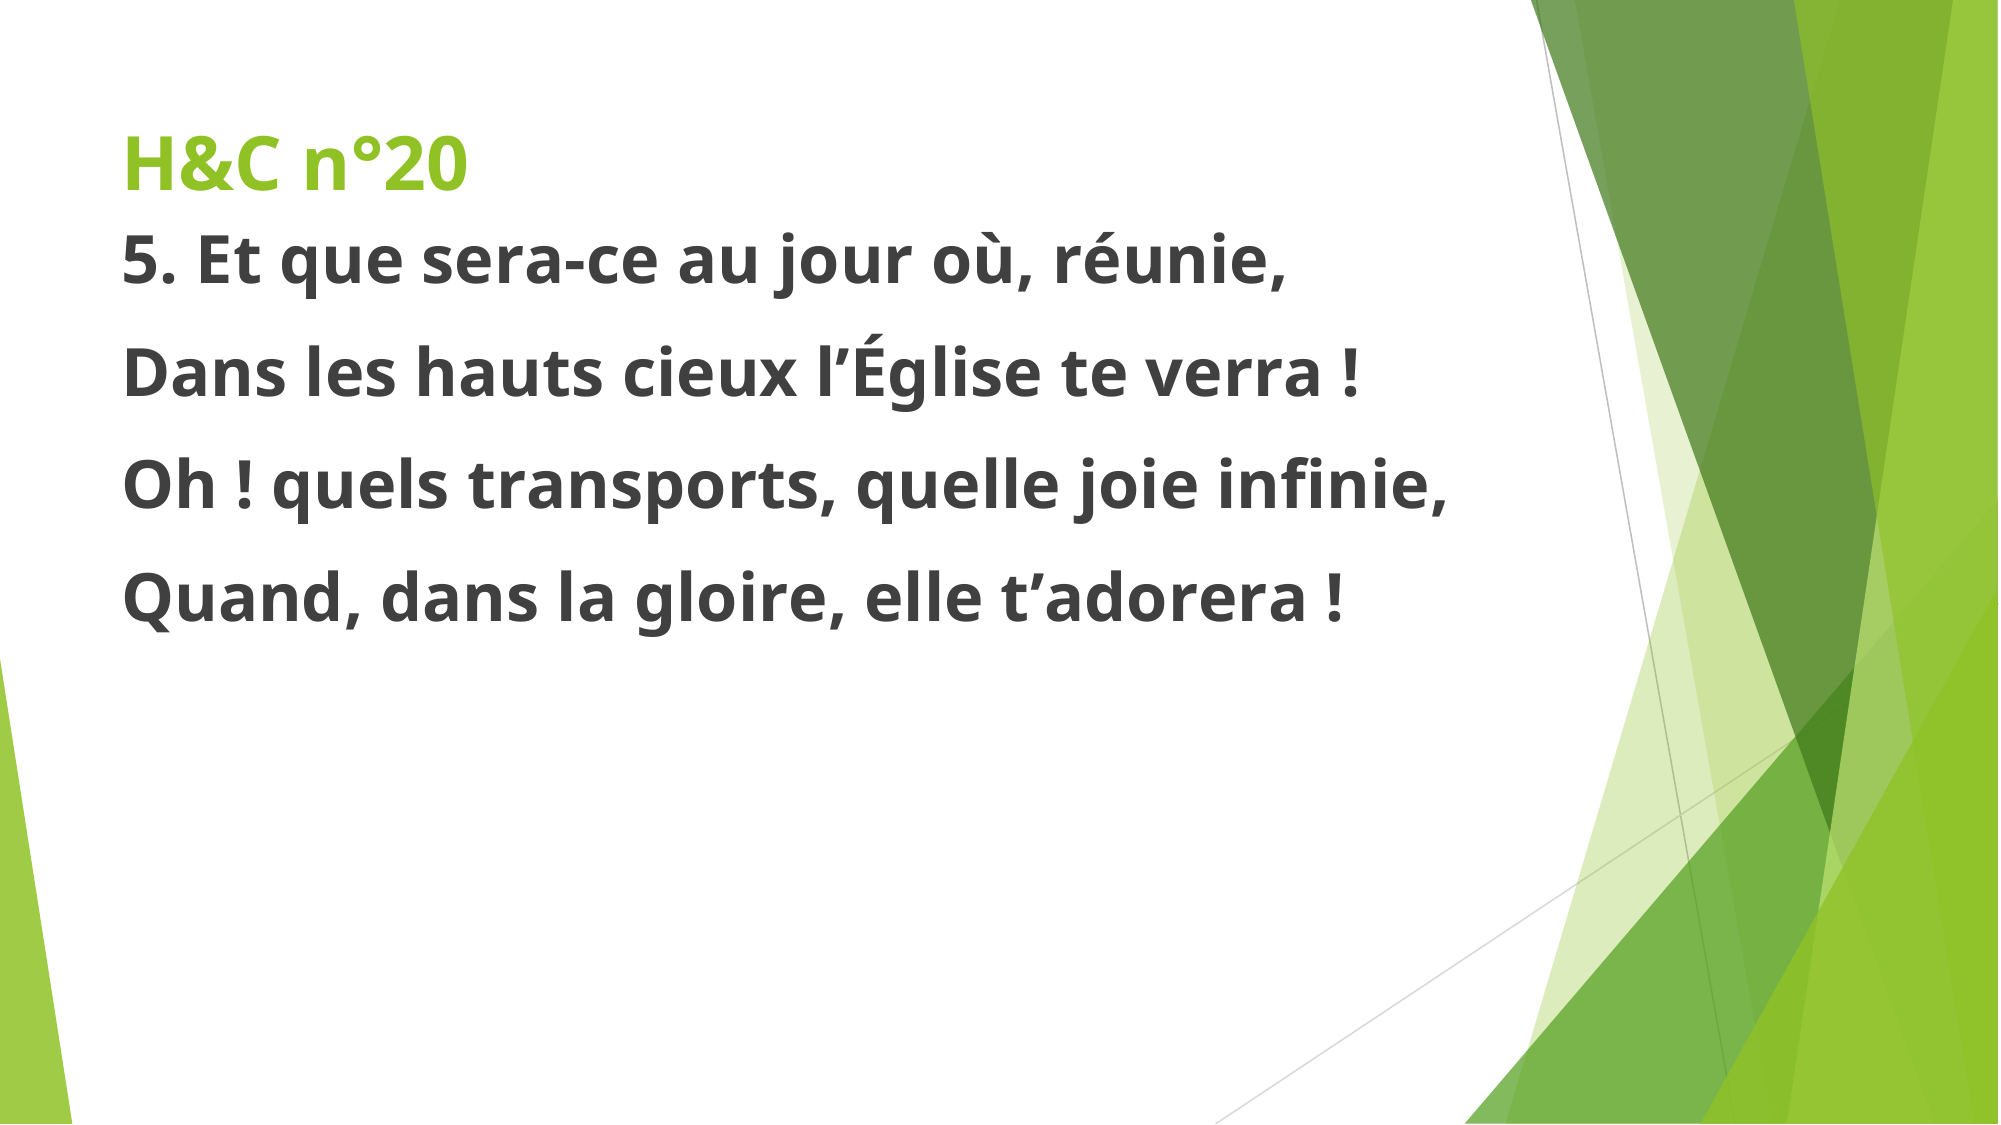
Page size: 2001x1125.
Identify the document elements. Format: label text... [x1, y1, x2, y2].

text_box H&C n°20 [106, 107, 532, 197]
text_box 5. Et que sera-ce au jour où, réunie, Dans les hauts cieux l’Église te verra ! Oh ! quels transports, quelle joie infinie, Quand, dans la gloire, elle t’adorera ! [106, 197, 1730, 1075]
